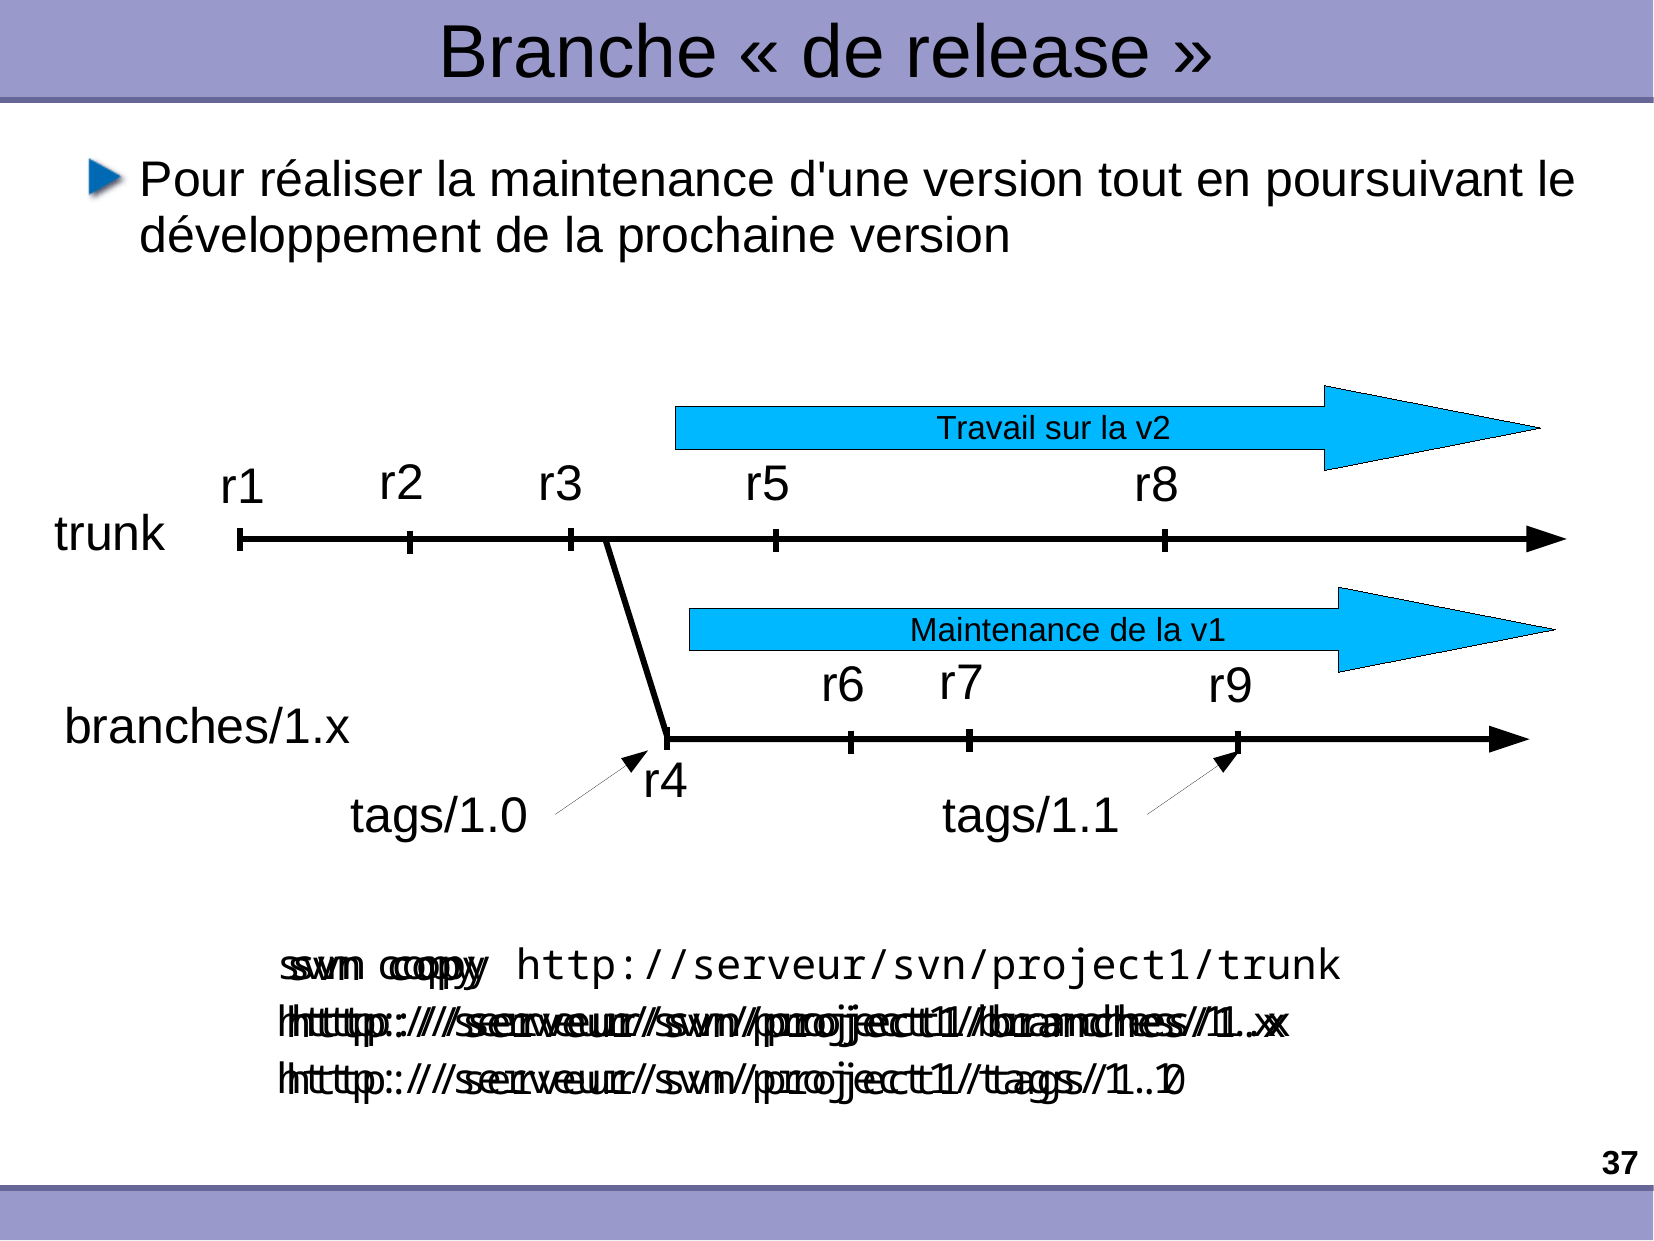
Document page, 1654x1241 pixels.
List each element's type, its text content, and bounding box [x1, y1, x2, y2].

text_box trunk [54, 505, 205, 568]
text_box r5 [745, 454, 809, 517]
text_box tags/1.1 [942, 787, 1137, 850]
title Branche « de release » [0, 4, 1654, 98]
text_box r6 [821, 656, 884, 719]
text_box r1 [220, 458, 283, 523]
text_box r4 [643, 752, 707, 815]
text_box r3 [539, 455, 602, 518]
text_box Travail sur la v2 [675, 385, 1541, 471]
text_box r2 [379, 454, 443, 517]
text_box svn copy http://serveur/svn/project1/branches/1.x http://serveur/svn/project1/tags/1.0 [1167, 936, 1413, 1082]
list Pour réaliser la maintenance d'une version tout en poursuivant le développement de la prochaine version [68, 151, 1592, 296]
text_box svn copy http://serveur/svn/project1/branches/1.x http://serveur/svn/project1/tags/1.1 [276, 934, 1404, 1081]
text_box Maintenance de la v1 [689, 587, 1556, 673]
text_box branches/1.x [64, 697, 367, 760]
text_box r8 [1134, 456, 1198, 519]
text_box tags/1.0 [350, 787, 545, 850]
text_box r9 [1208, 657, 1271, 720]
text_box r7 [939, 654, 1002, 717]
